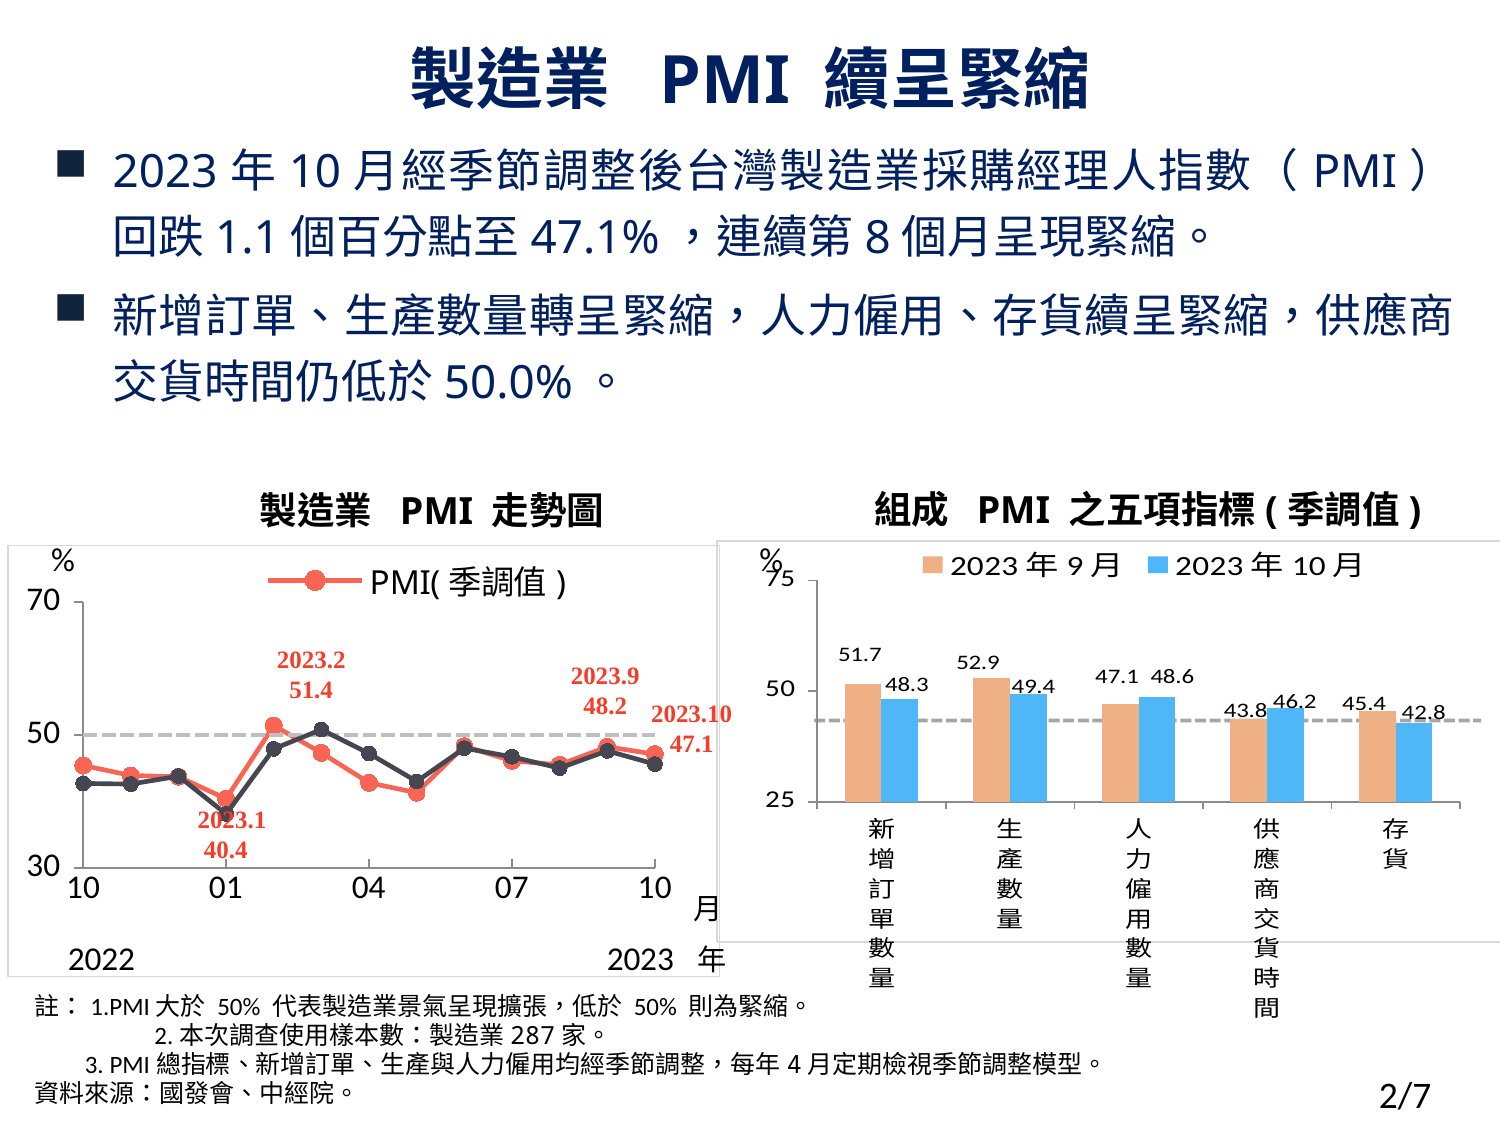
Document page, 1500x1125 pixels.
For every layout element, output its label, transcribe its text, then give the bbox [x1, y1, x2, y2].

text_box 2022 2023 年 [53, 930, 750, 1025]
text_box 2023年10月經季節調整後台灣製造業採購經理人指數（PMI）回跌1.1個百分點至47.1%，連續第8個月呈現緊縮。 新增訂單、生產數量轉呈緊縮，人力僱用、存貨續呈緊縮，供應商交貨時間仍低於50.0%。 [6, 113, 1489, 475]
text_box 2023.1 40.4 [163, 803, 288, 864]
text_box 月 [679, 882, 739, 930]
text_box % [36, 531, 131, 586]
text_box 2023.2 51.4 [255, 643, 368, 704]
text_box % [744, 531, 840, 586]
title 製造業 PMI 續呈緊縮 [0, 0, 1500, 150]
text_box 2023.10 47.1 [629, 697, 754, 758]
chart [7, 540, 1500, 1024]
text_box 註：1.PMI大於 50% 代表製造業景氣呈現擴張，低於 50% 則為緊縮。 2.本次調查使用樣本數：製造業287家。 3. PMI總指標、新增訂單、生產與人力僱用均經季節調整，每年4月定期檢視季節調整模型。 資料來源：國發會、中經院。 [19, 987, 1489, 1116]
text_box 製造業 PMI 走勢圖 [130, 479, 734, 540]
text_box 組成 PMI 之五項指標(季調值) [846, 478, 1449, 539]
text_box 2023.9 48.2 [543, 659, 668, 720]
